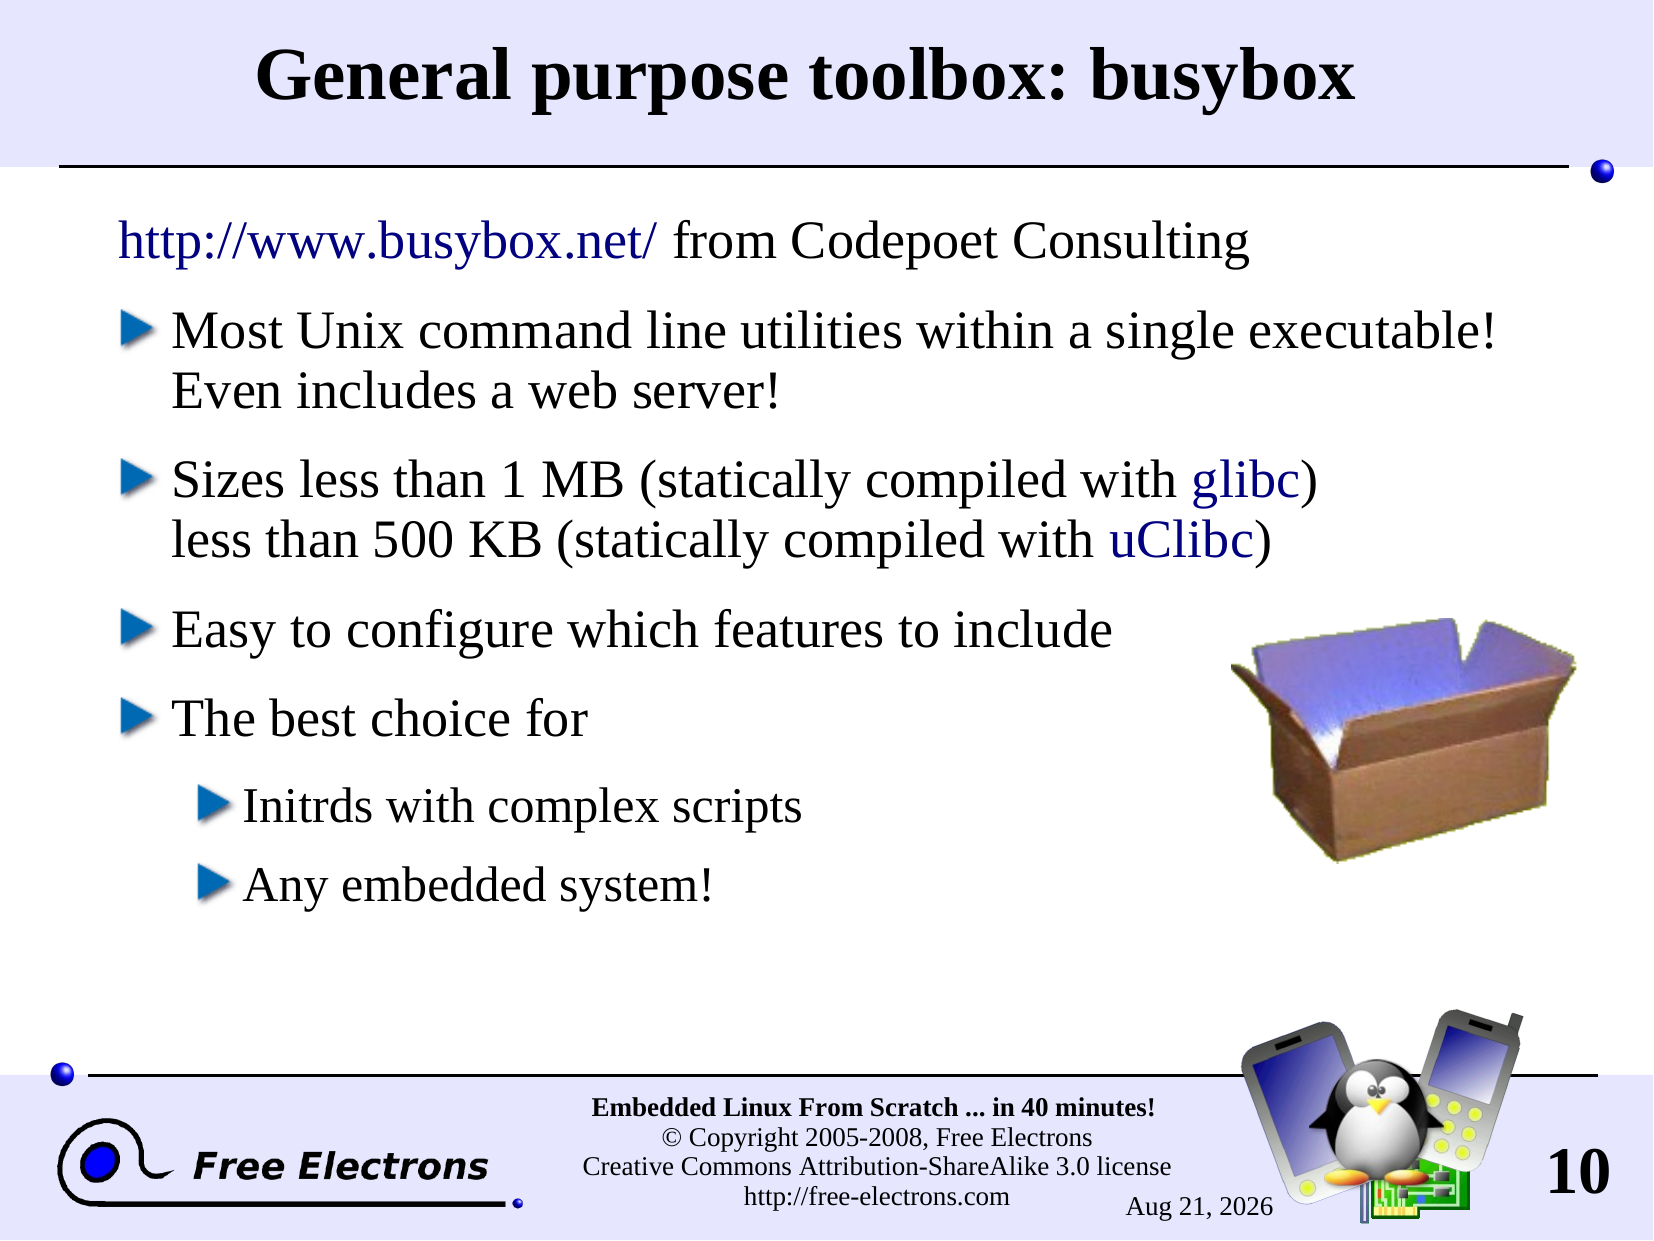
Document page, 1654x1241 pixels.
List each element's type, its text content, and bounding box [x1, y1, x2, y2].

picture [50, 1107, 527, 1216]
list http://www.busybox.net/ from Codepoet Consulting Most Unix command line utilities within a single executable! Even includes a web server! Sizes less than 1 MB (statically compiled with glibc) less than 500 KB (statically compiled with uClibc) Easy to configure which features to include The best choice for Initrds with complex scripts Any embedded system! [100, 210, 1513, 1075]
picture [1234, 1006, 1538, 1241]
picture [1231, 618, 1579, 864]
title General purpose toolbox: busybox [60, 25, 1551, 124]
